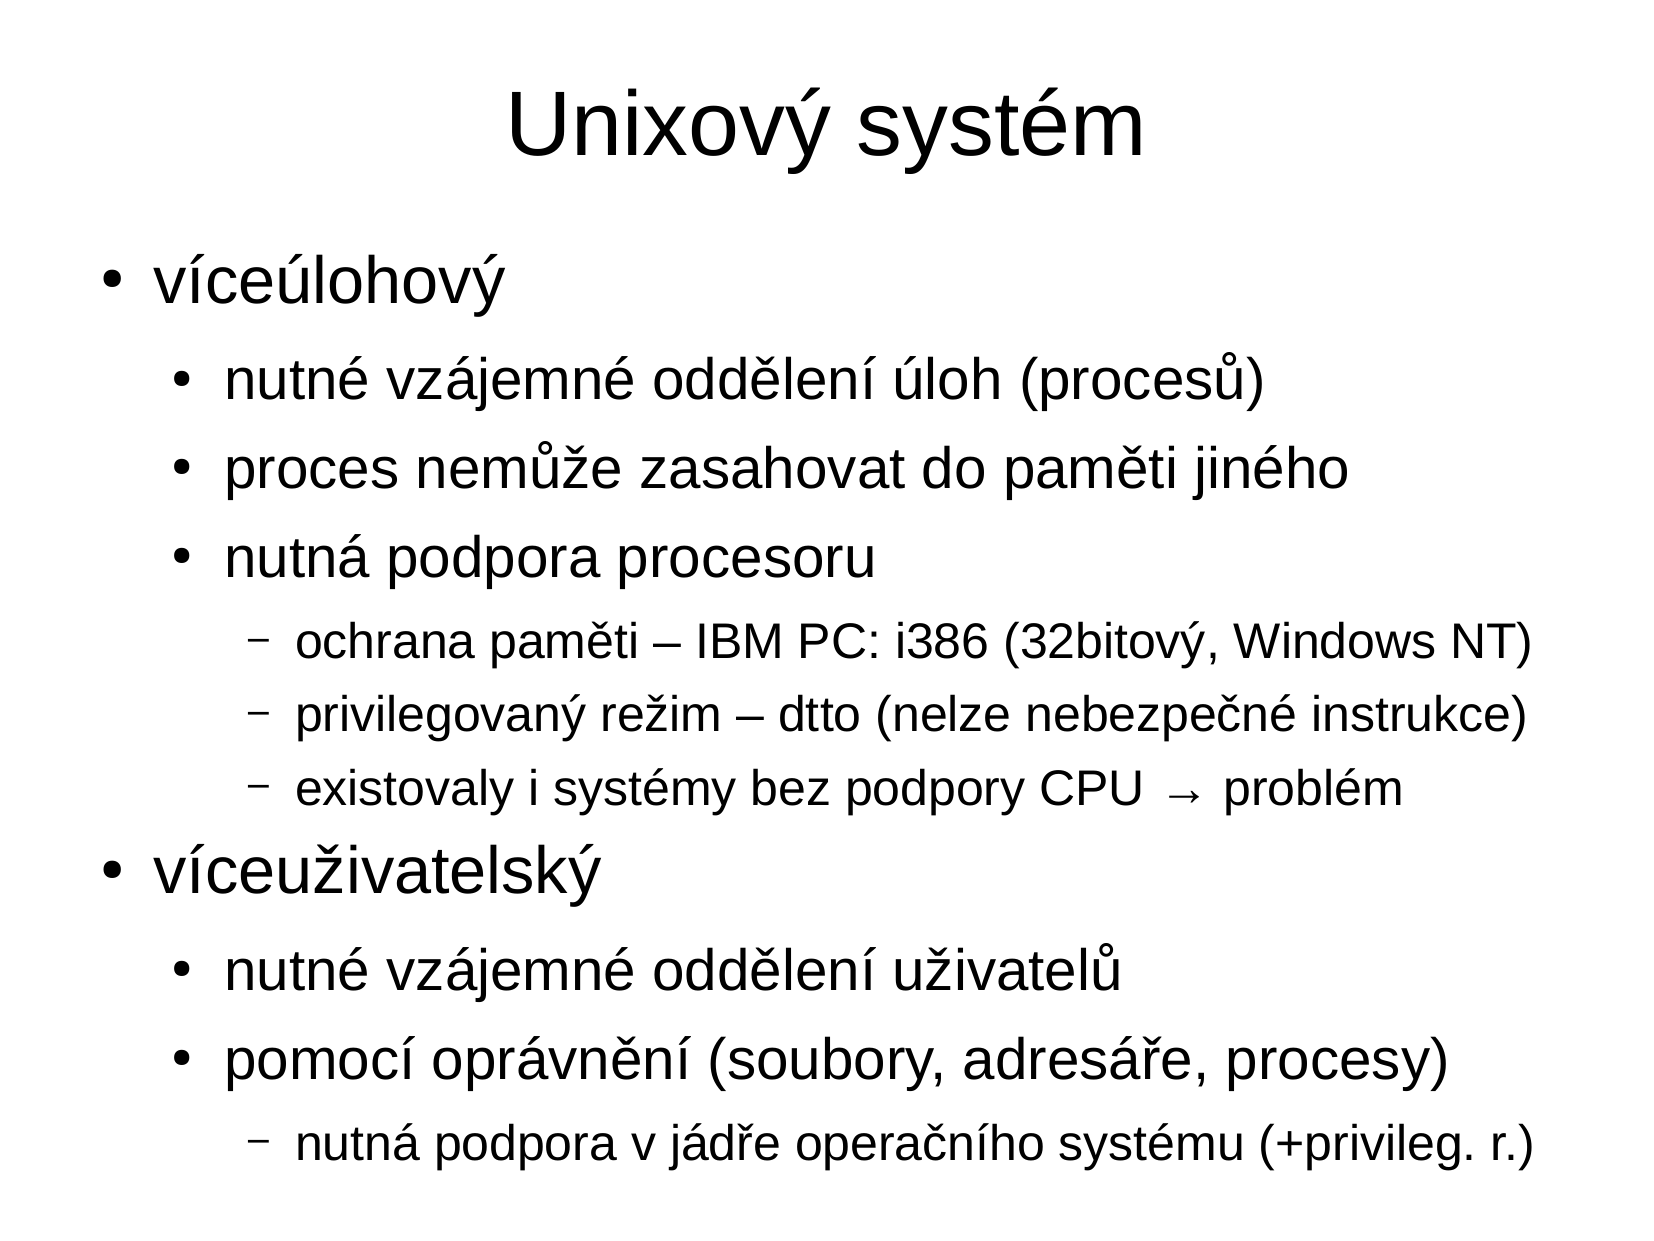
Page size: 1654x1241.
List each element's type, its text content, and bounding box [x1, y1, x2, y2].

list víceúlohový nutné vzájemné oddělení úloh (procesů) proces nemůže zasahovat do paměti jiného nutná podpora procesoru ochrana paměti – IBM PC: i386 (32bitový, Windows NT) privilegovaný režim – dtto (nelze nebezpečné instrukce) existovaly i systémy bez podpory CPU → problém víceuživatelský nutné vzájemné oddělení uživatelů pomocí oprávnění (soubory, adresáře, procesy) nutná podpora v jádře operačního systému (+privileg. r.) [82, 242, 1571, 1171]
title Unixový systém [82, 27, 1571, 220]
